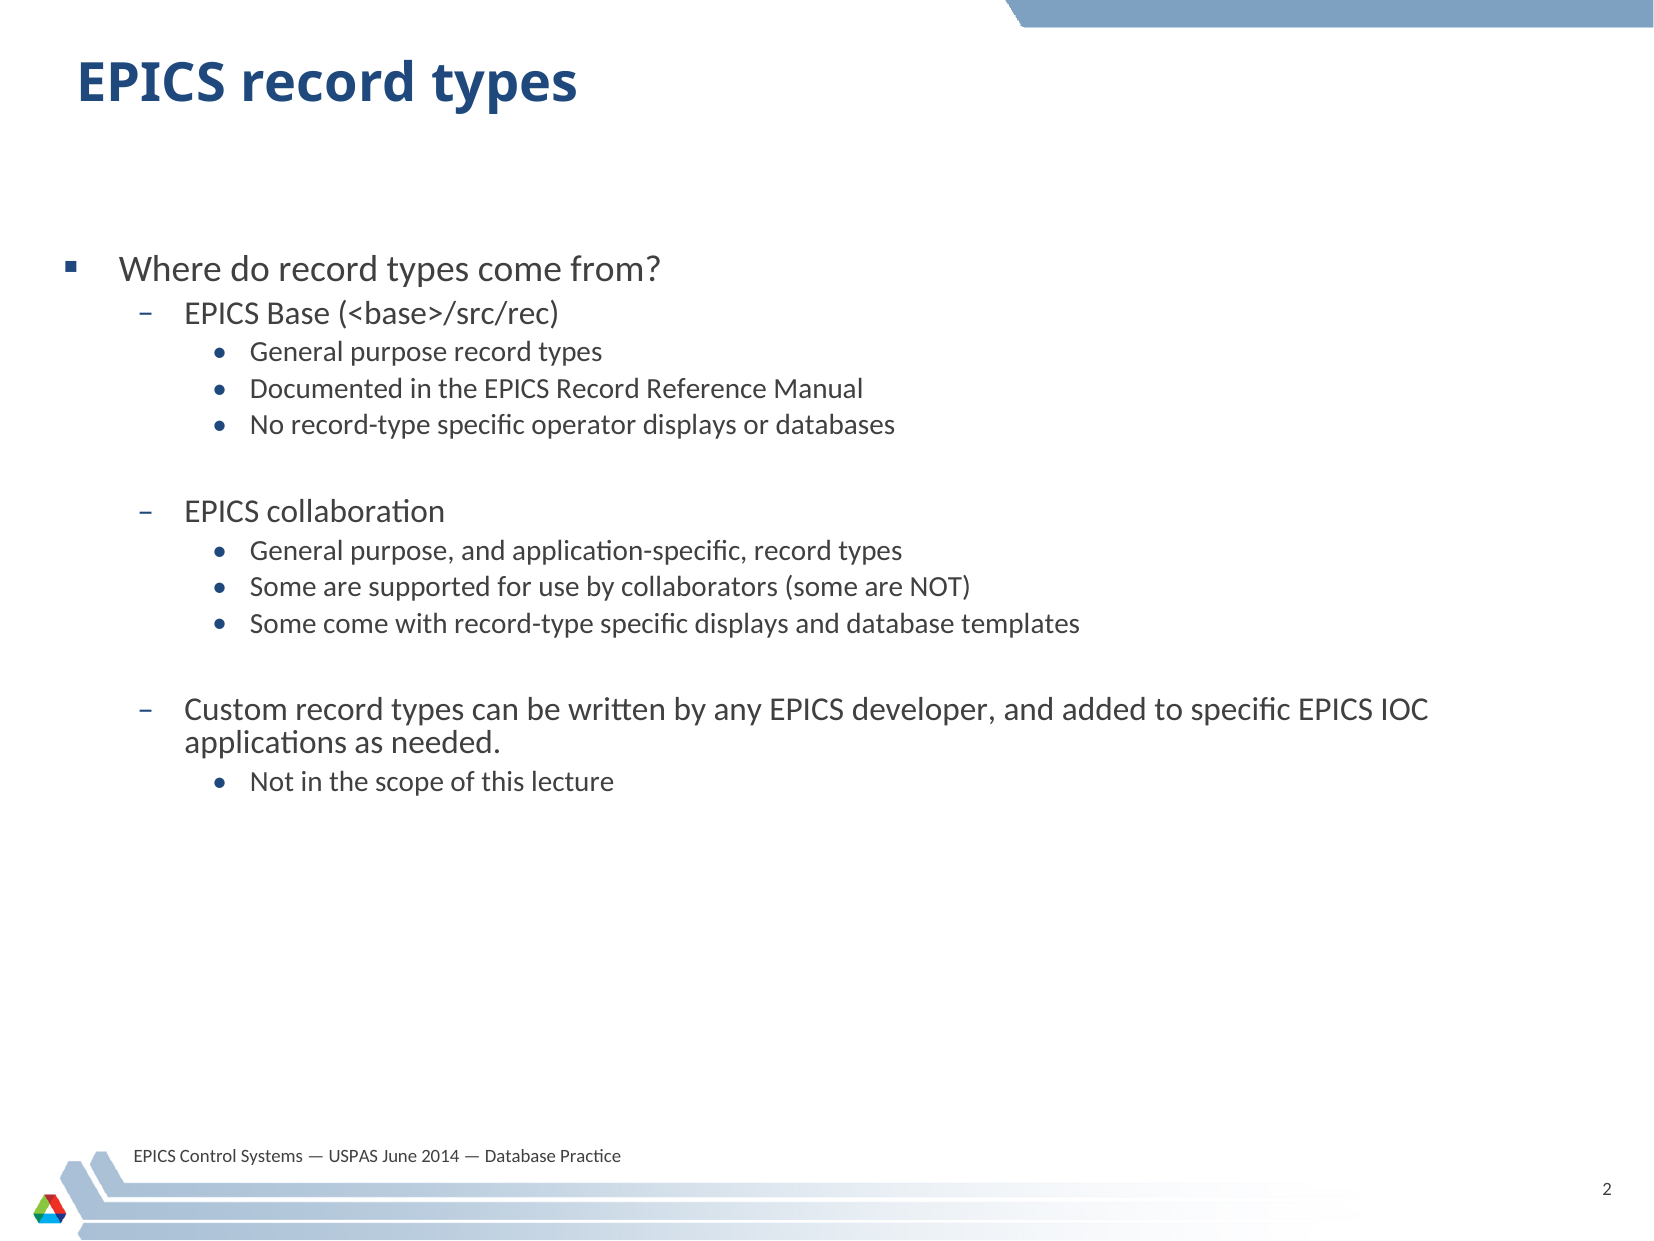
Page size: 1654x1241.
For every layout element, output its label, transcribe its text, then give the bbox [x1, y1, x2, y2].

picture [0, 0, 1654, 29]
picture [0, 1143, 1654, 1240]
list Where do record types come from? EPICS Base (<base>/src/rec) General purpose record types Documented in the EPICS Record Reference Manual No record-type specific operator displays or databases EPICS collaboration General purpose, and application-specific, record types Some are supported for use by collaborators (some are NOT) Some come with record-type specific displays and database templates Custom record types can be written by any EPICS developer, and added to specific EPICS IOC applications as needed. Not in the scope of this lecture [62, 253, 1498, 897]
title EPICS record types [61, 51, 1500, 123]
